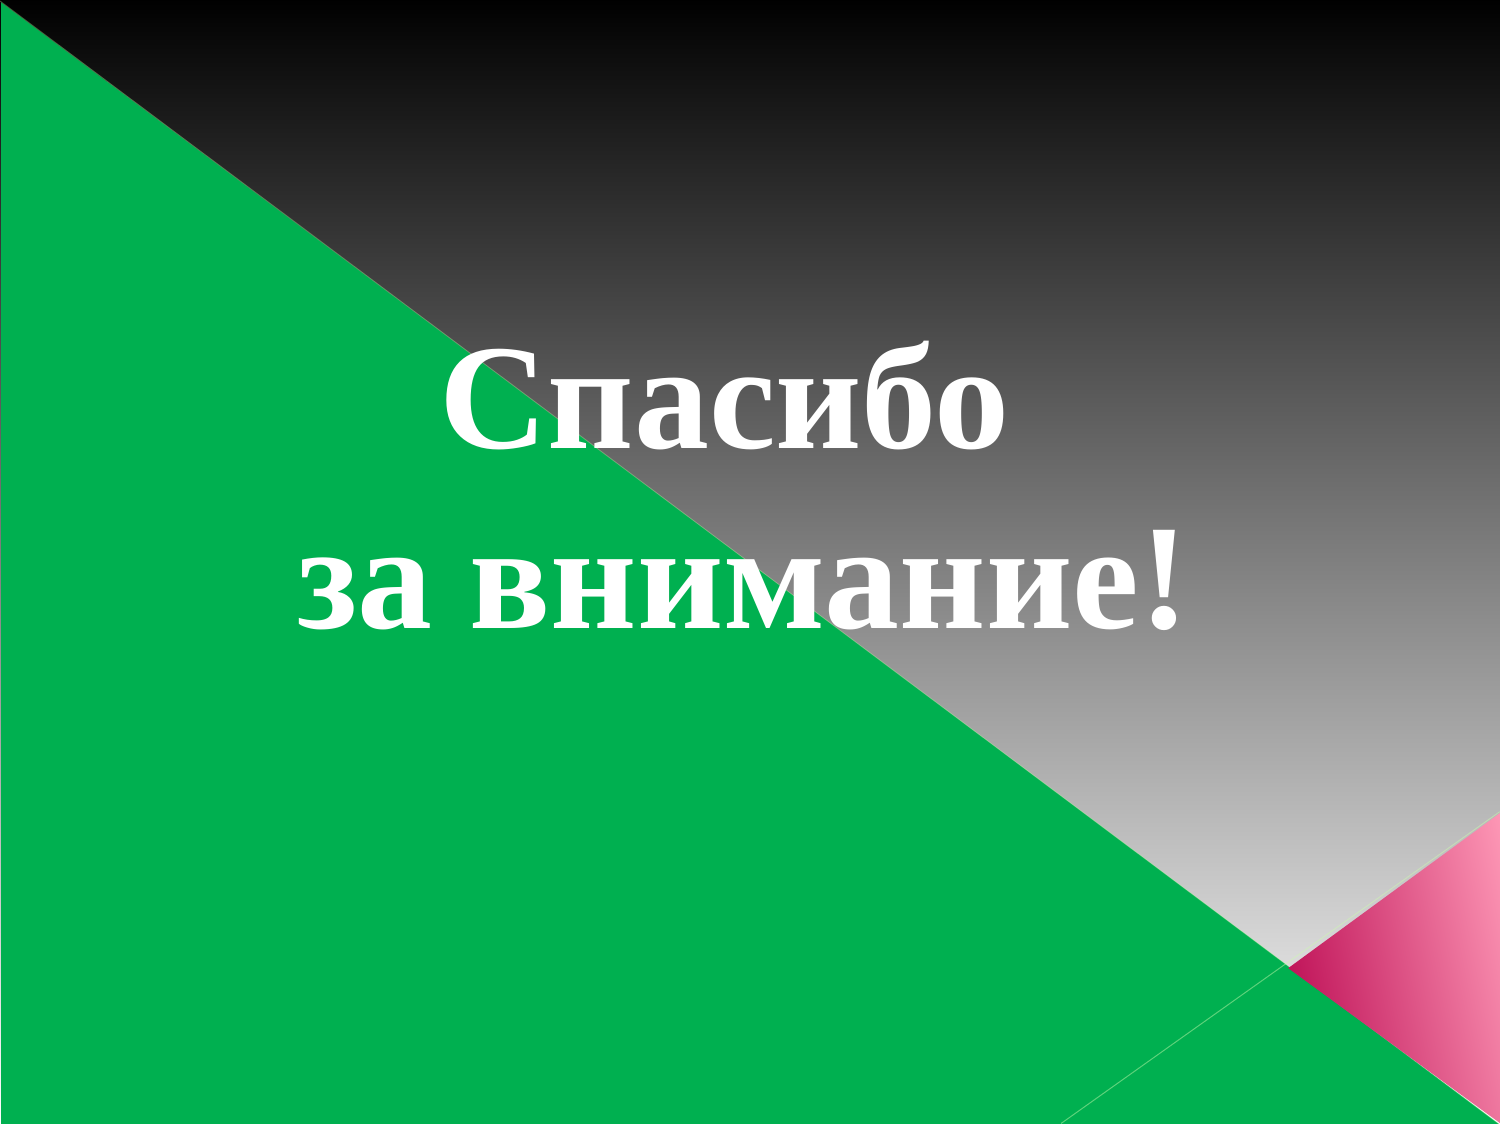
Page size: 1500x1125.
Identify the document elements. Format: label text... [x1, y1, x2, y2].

text_box Спасибо за внимание! [265, 290, 1222, 666]
